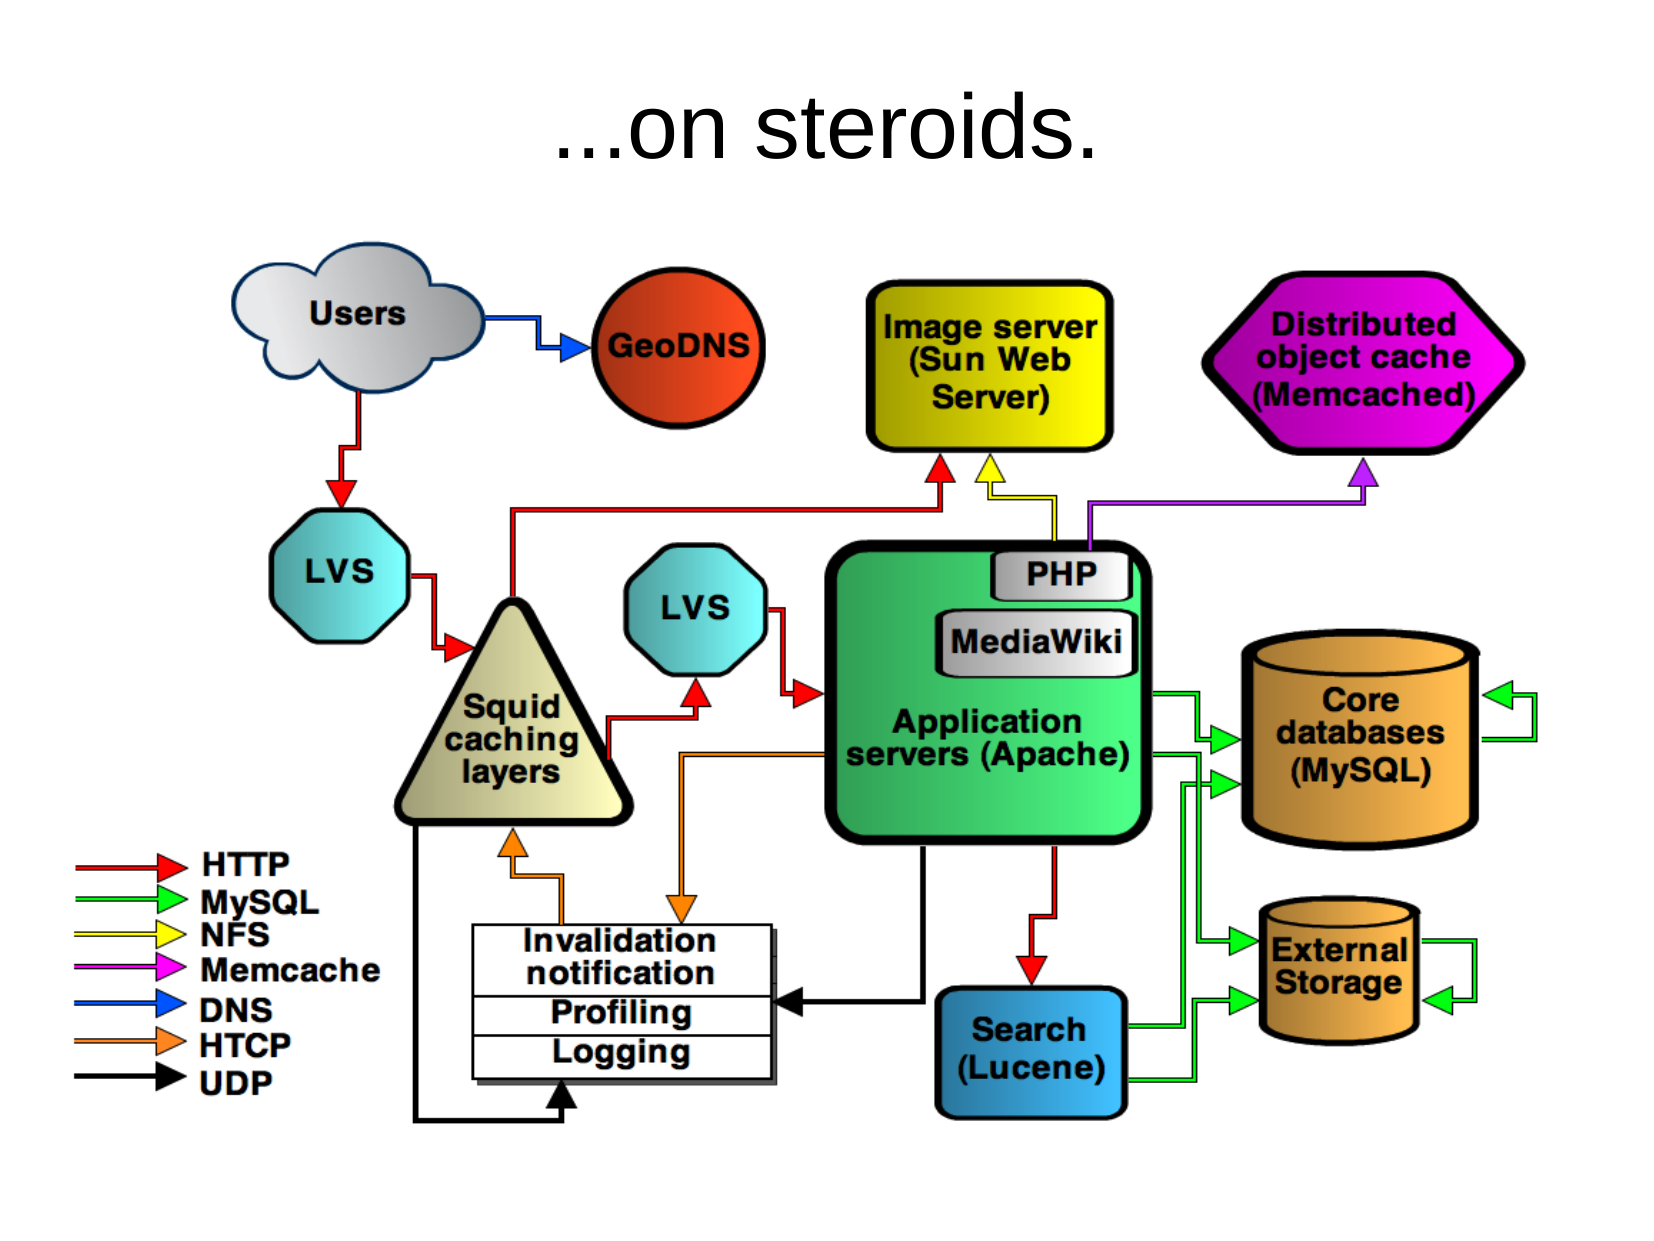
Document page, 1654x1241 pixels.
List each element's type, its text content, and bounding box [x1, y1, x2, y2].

picture [70, 237, 1542, 1134]
title ...on steroids. [161, 32, 1493, 212]
